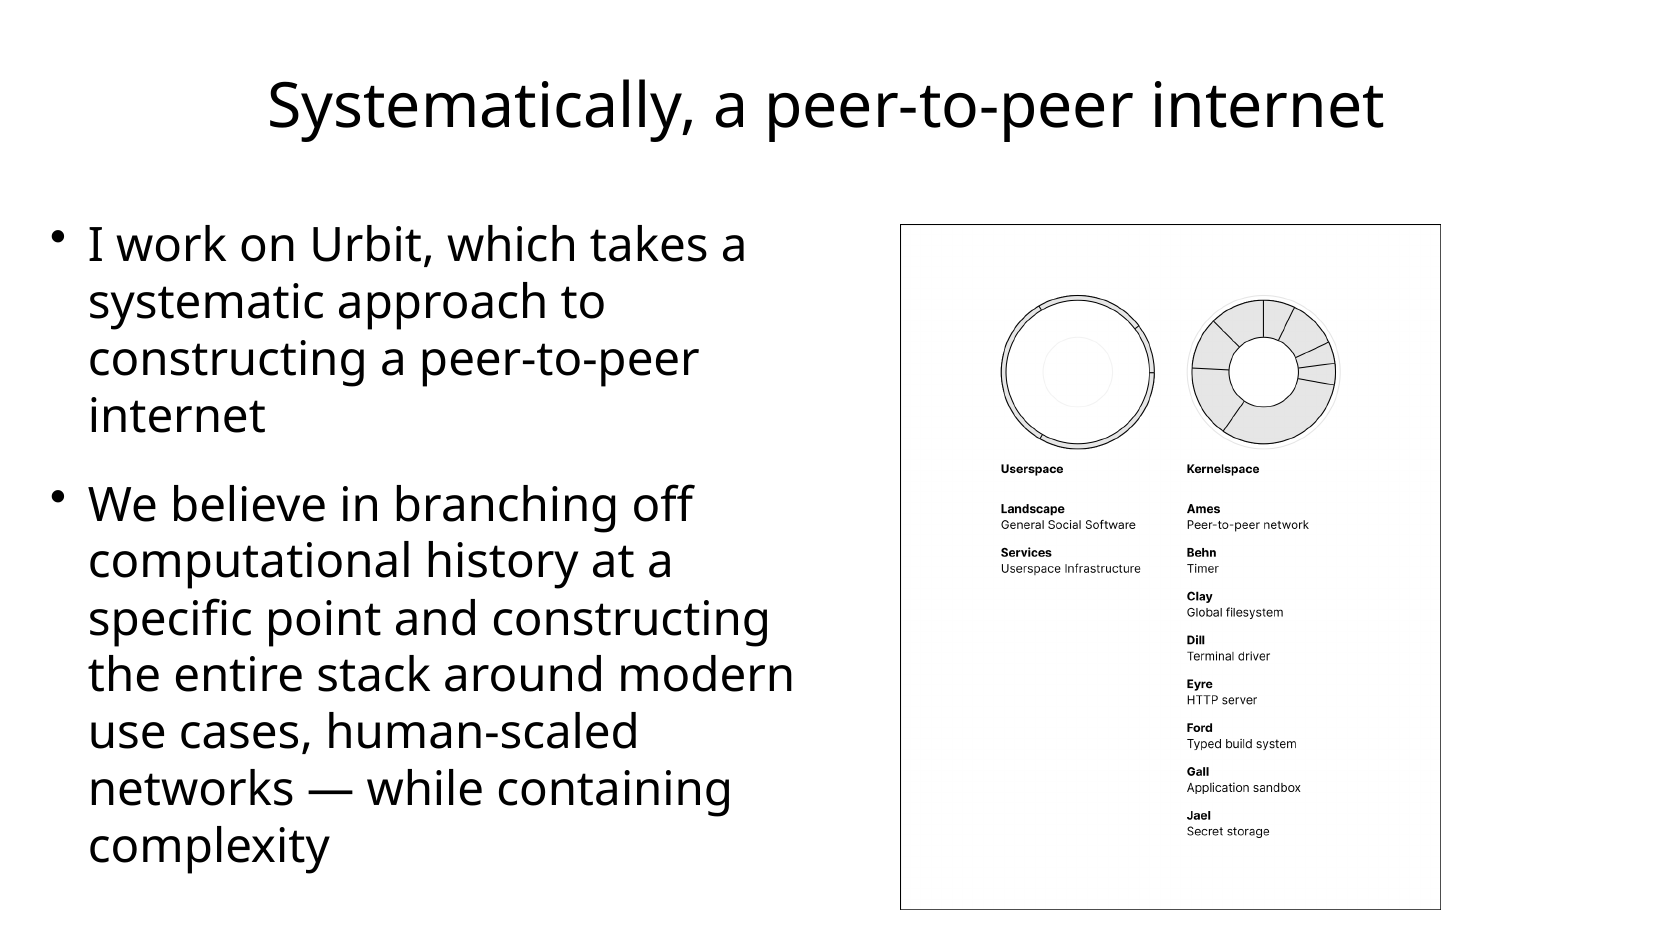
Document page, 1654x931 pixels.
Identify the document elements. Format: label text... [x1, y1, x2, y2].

title Systematically, a peer-to-peer internet [0, 0, 1654, 206]
picture [900, 224, 1441, 910]
text_box I work on Urbit, which takes a systematic approach to constructing a peer-to-peer internet We believe in branching off computational history at a specific point and constructing the entire stack around modern use cases, human-scaled networks — while containing complexity [41, 205, 806, 896]
